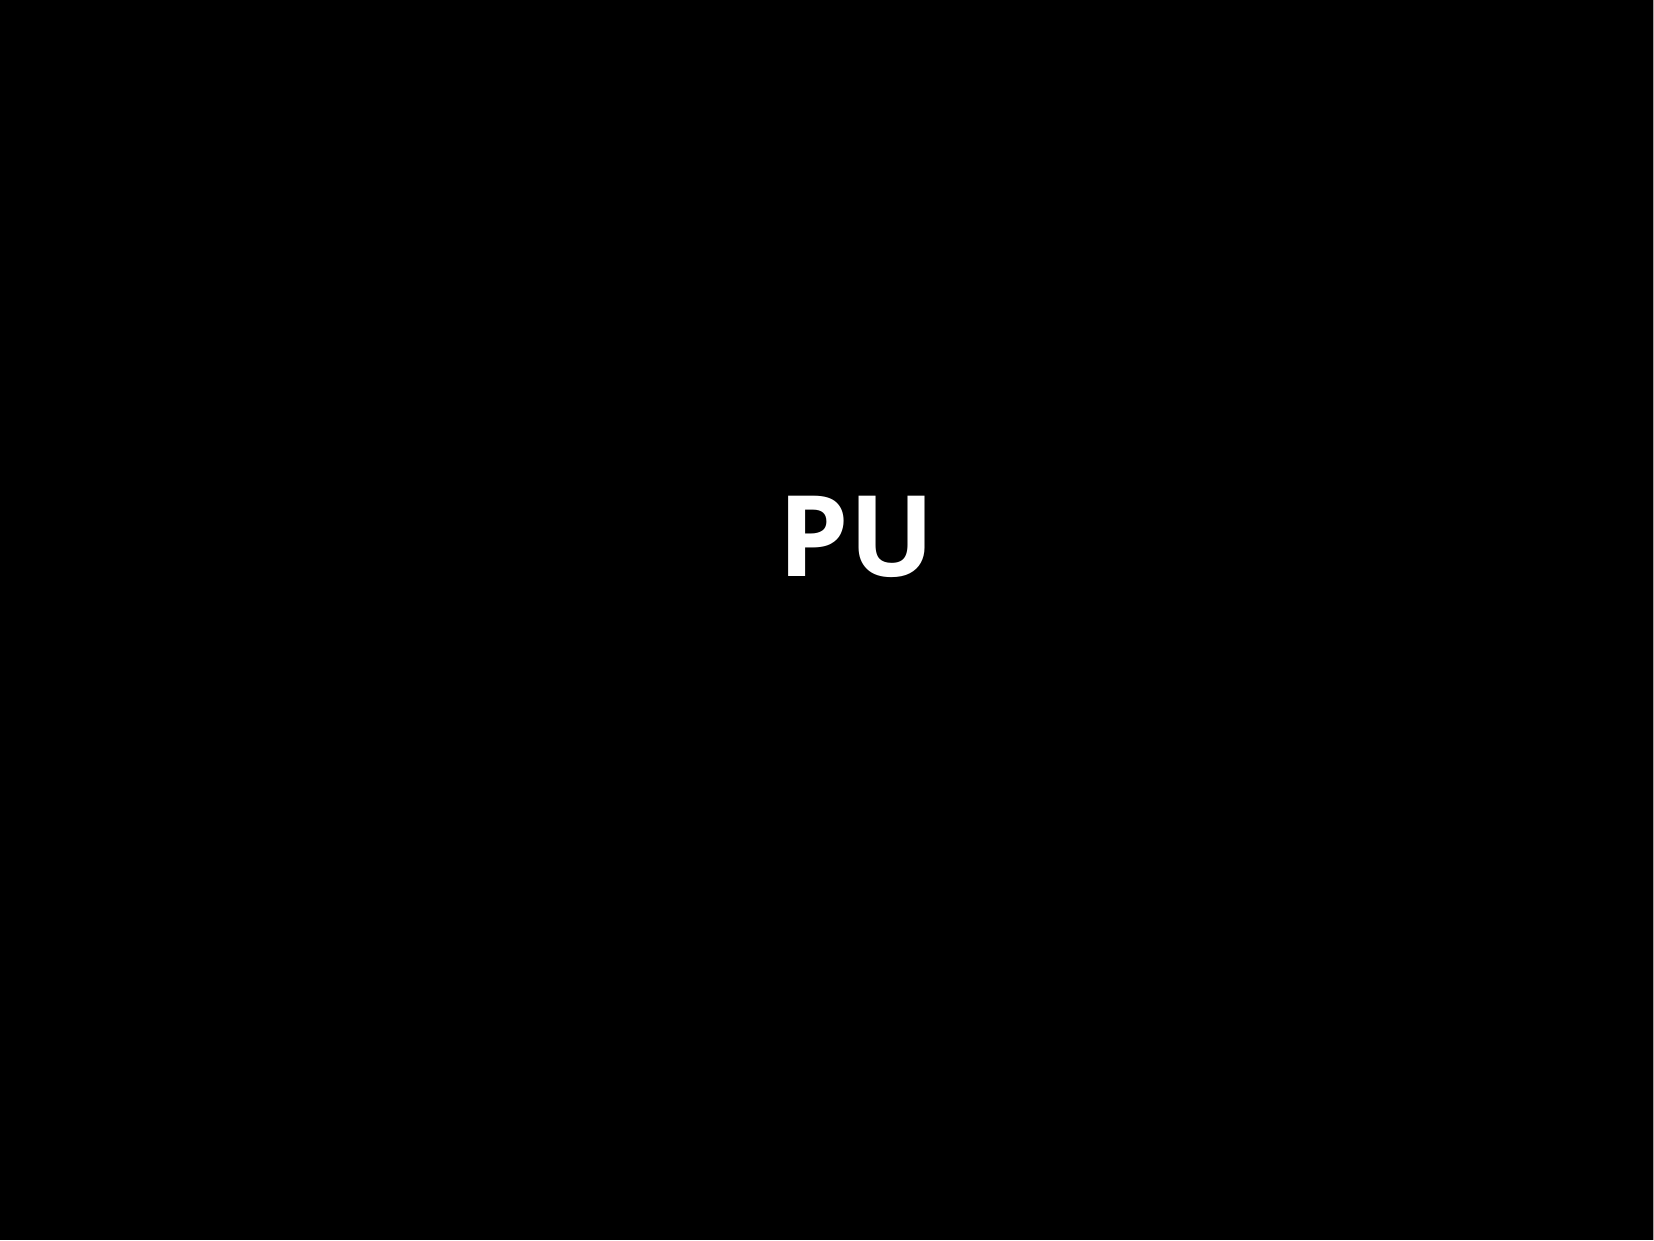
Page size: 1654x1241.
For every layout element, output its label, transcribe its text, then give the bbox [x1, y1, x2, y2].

text_box PU [88, 88, 1625, 975]
